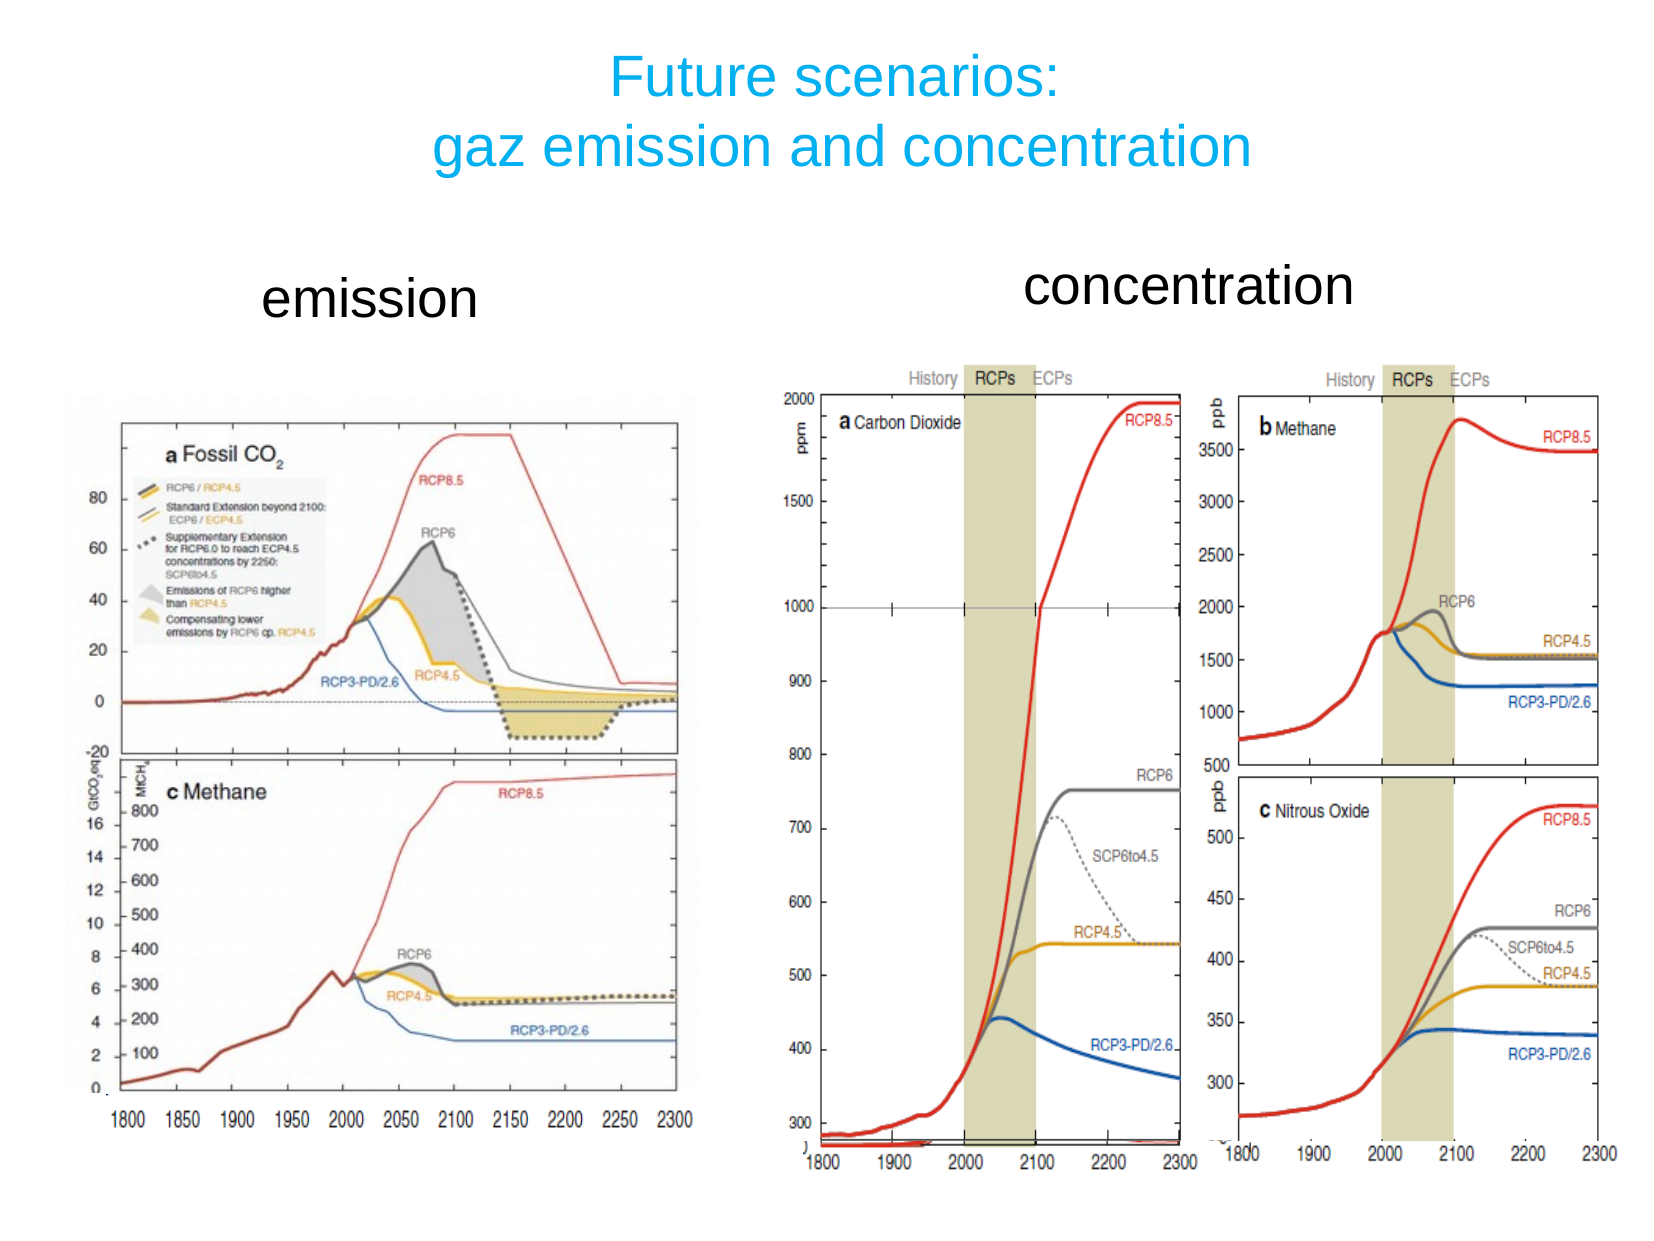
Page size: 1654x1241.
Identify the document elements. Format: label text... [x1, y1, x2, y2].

picture [771, 353, 1623, 1183]
text_box Future scenarios: gaz emission and concentration [117, 30, 1570, 203]
text_box concentration [958, 247, 1421, 325]
picture [106, 1094, 704, 1143]
text_box emission [139, 259, 602, 338]
picture [65, 396, 699, 1093]
